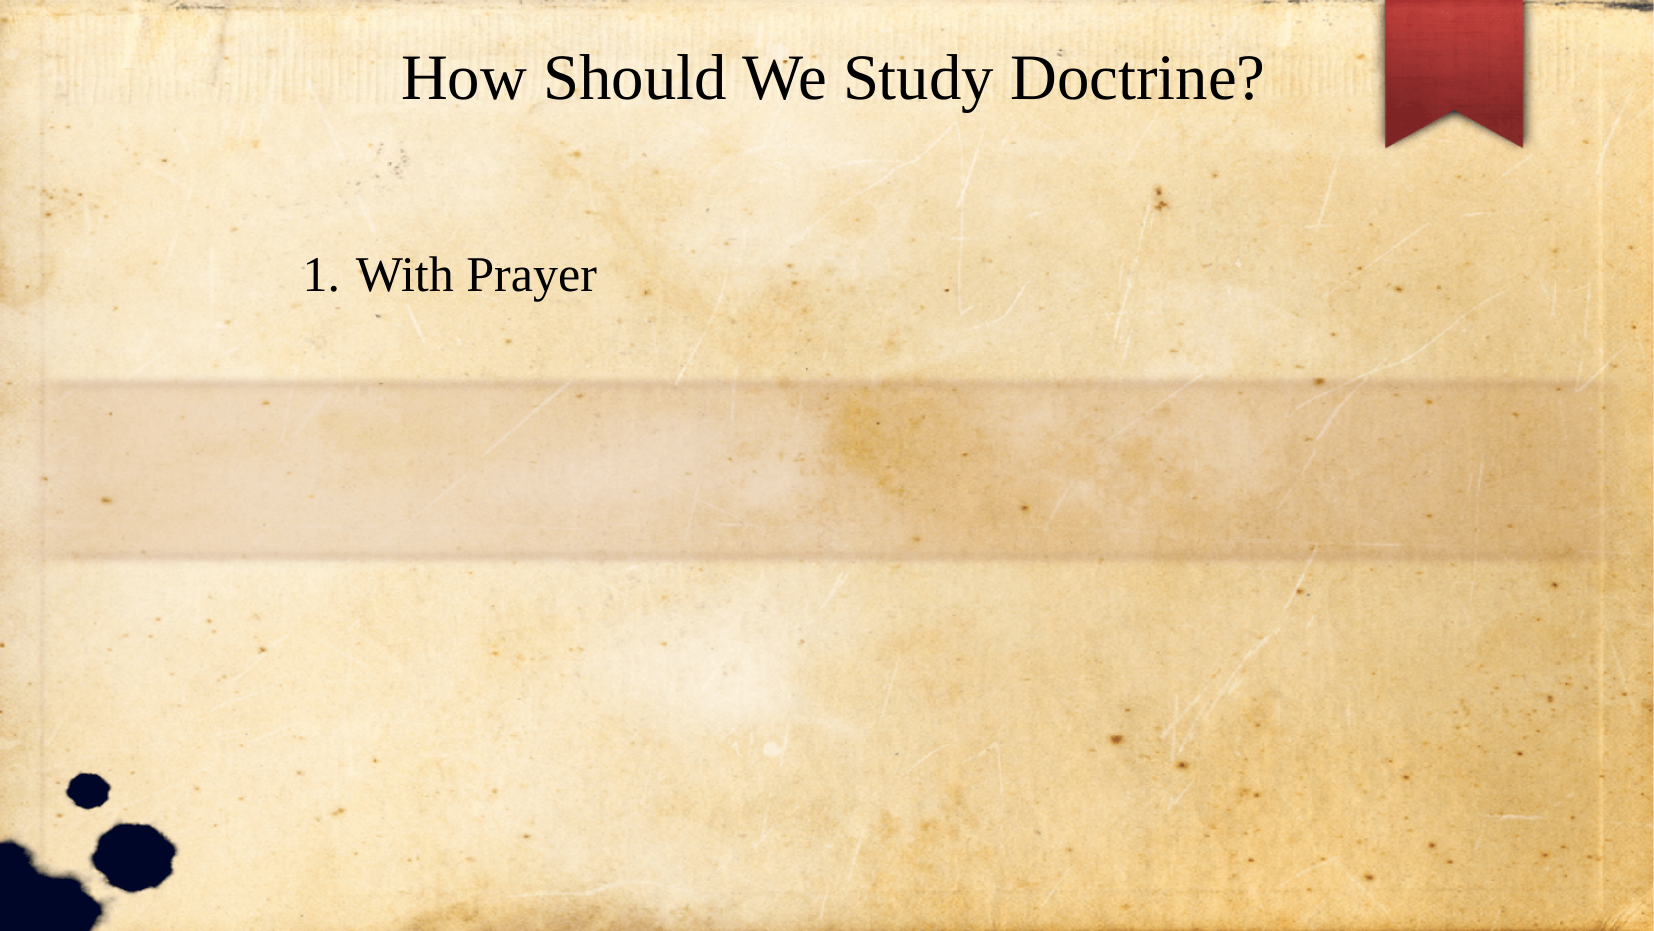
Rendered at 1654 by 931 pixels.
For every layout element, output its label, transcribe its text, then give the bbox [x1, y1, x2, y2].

picture [0, 0, 1654, 931]
list With Prayer [284, 247, 1654, 721]
title How Should We Study Doctrine? [90, 0, 1579, 156]
